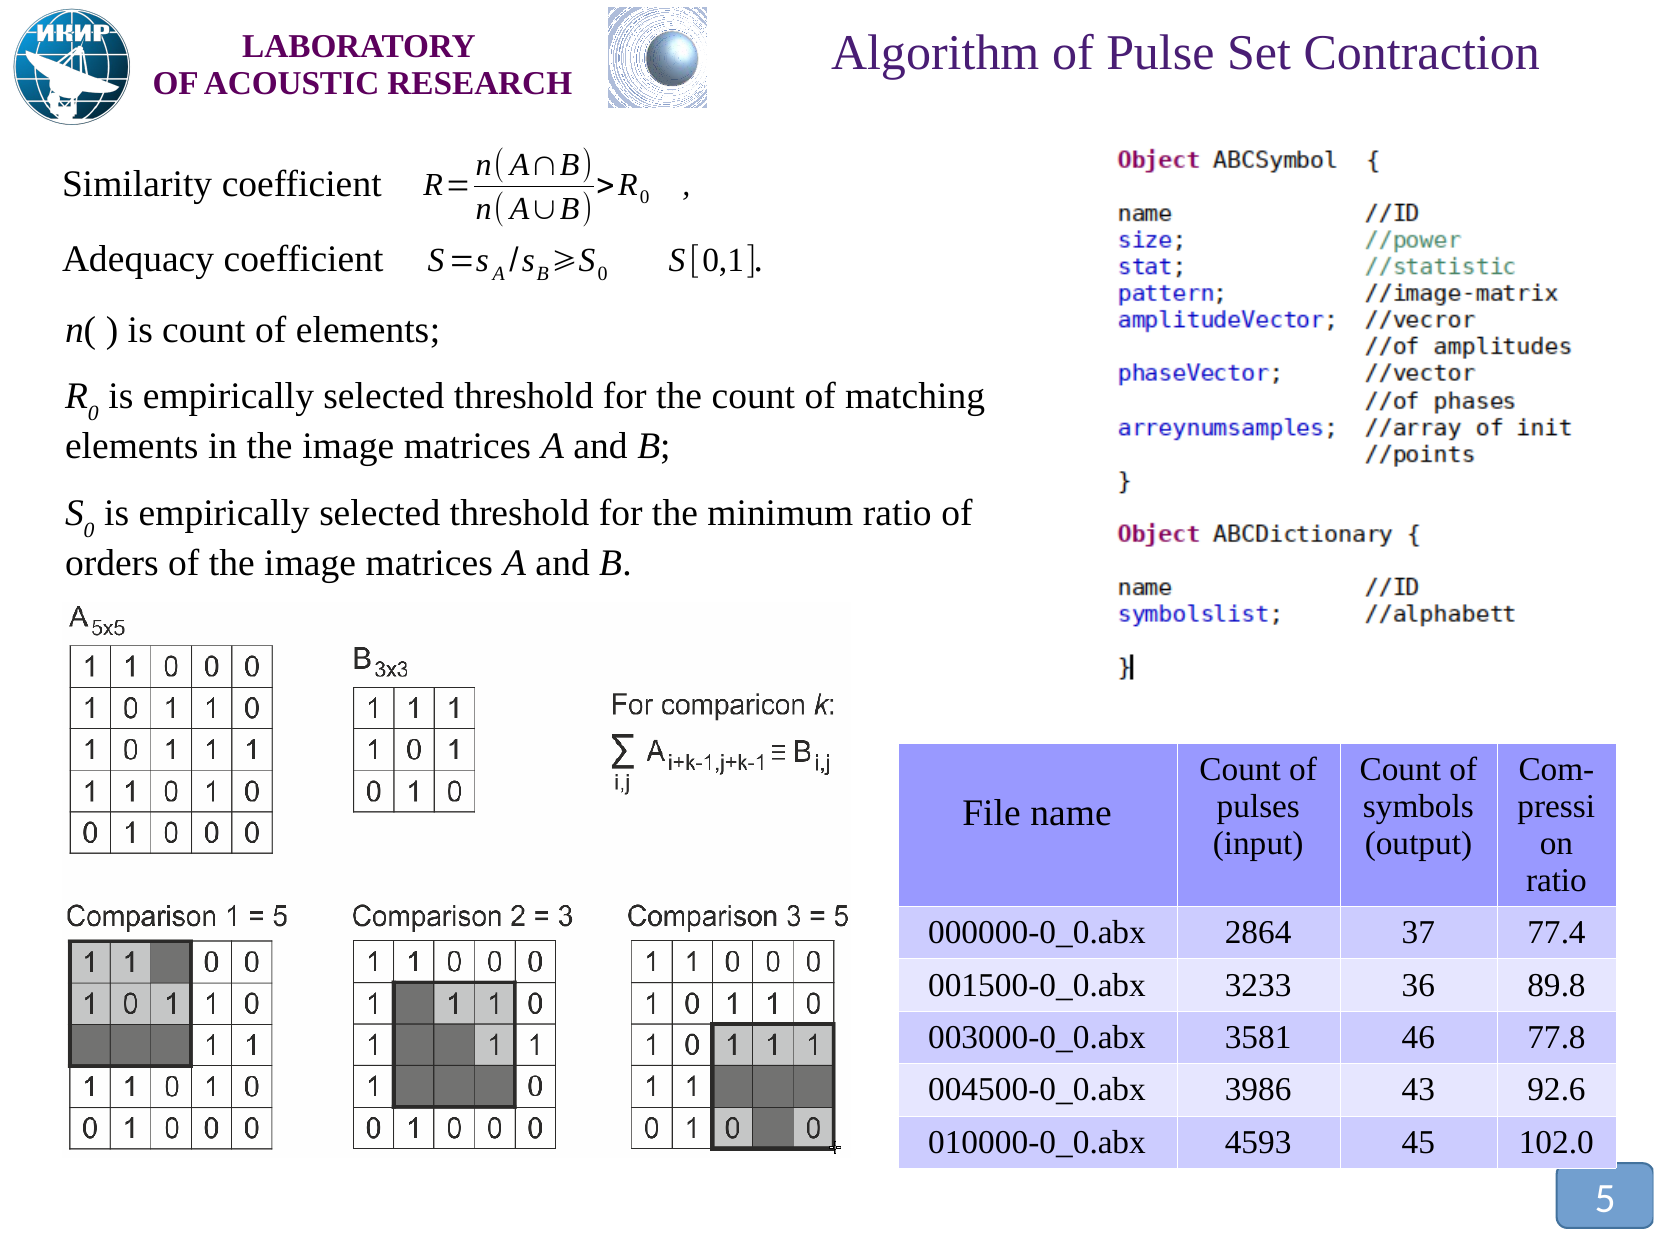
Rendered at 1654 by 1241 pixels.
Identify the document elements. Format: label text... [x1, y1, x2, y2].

table_cell 102.0 [1498, 1117, 1616, 1168]
table_header Count of symbols (output) [1341, 744, 1497, 906]
table_cell 004500-0_0.abx [899, 1064, 1177, 1116]
table_header File name [899, 744, 1177, 906]
picture [62, 602, 851, 1158]
table_cell 45 [1341, 1117, 1497, 1168]
table_cell 3581 [1178, 1012, 1340, 1063]
text_box [608, 7, 660, 108]
text_box LABORATORY OF ACOUSTIC RESEARCH [122, 20, 603, 109]
text_box Similarity coefficient [47, 155, 413, 212]
picture [419, 242, 765, 285]
table_cell 3986 [1178, 1064, 1340, 1116]
table_cell 000000-0_0.abx [899, 907, 1177, 958]
text_box n( ) is count of elements; R0 is empirically selected threshold for the count of matching elements in the image matrices A and B; S0 is empirically selected threshold for the minimum ratio of orders of the image matrices A and B. [50, 301, 1004, 593]
text_box [683, 7, 707, 28]
text_box [608, 101, 614, 108]
text_box 5 [1556, 1163, 1654, 1228]
table_header Count of pulses (input) [1178, 744, 1340, 906]
text_box [673, 100, 690, 108]
table_header Com-pression ratio [1498, 744, 1616, 906]
text_box [629, 16, 707, 108]
table_cell 43 [1341, 1064, 1497, 1116]
table_cell 92.6 [1498, 1064, 1616, 1116]
picture [413, 145, 699, 229]
table_cell 3233 [1178, 959, 1340, 1011]
table_cell 003000-0_0.abx [899, 1012, 1177, 1063]
table_cell 89.8 [1498, 959, 1616, 1011]
picture [1110, 143, 1590, 697]
table_cell 001500-0_0.abx [899, 959, 1177, 1011]
table_cell 77.4 [1498, 907, 1616, 958]
table_cell 36 [1341, 959, 1497, 1011]
text_box Algorithm of Pulse Set Contraction [767, 17, 1604, 154]
table_cell 4593 [1178, 1117, 1340, 1168]
table_cell 77.8 [1498, 1012, 1616, 1063]
table_cell 010000-0_0.abx [899, 1117, 1177, 1168]
text_box [653, 15, 665, 19]
picture [0, 0, 143, 134]
table_cell 46 [1341, 1012, 1497, 1063]
text_box Adequacy coefficient . [47, 230, 815, 287]
table_cell 2864 [1178, 907, 1340, 958]
table_cell 37 [1341, 907, 1497, 958]
